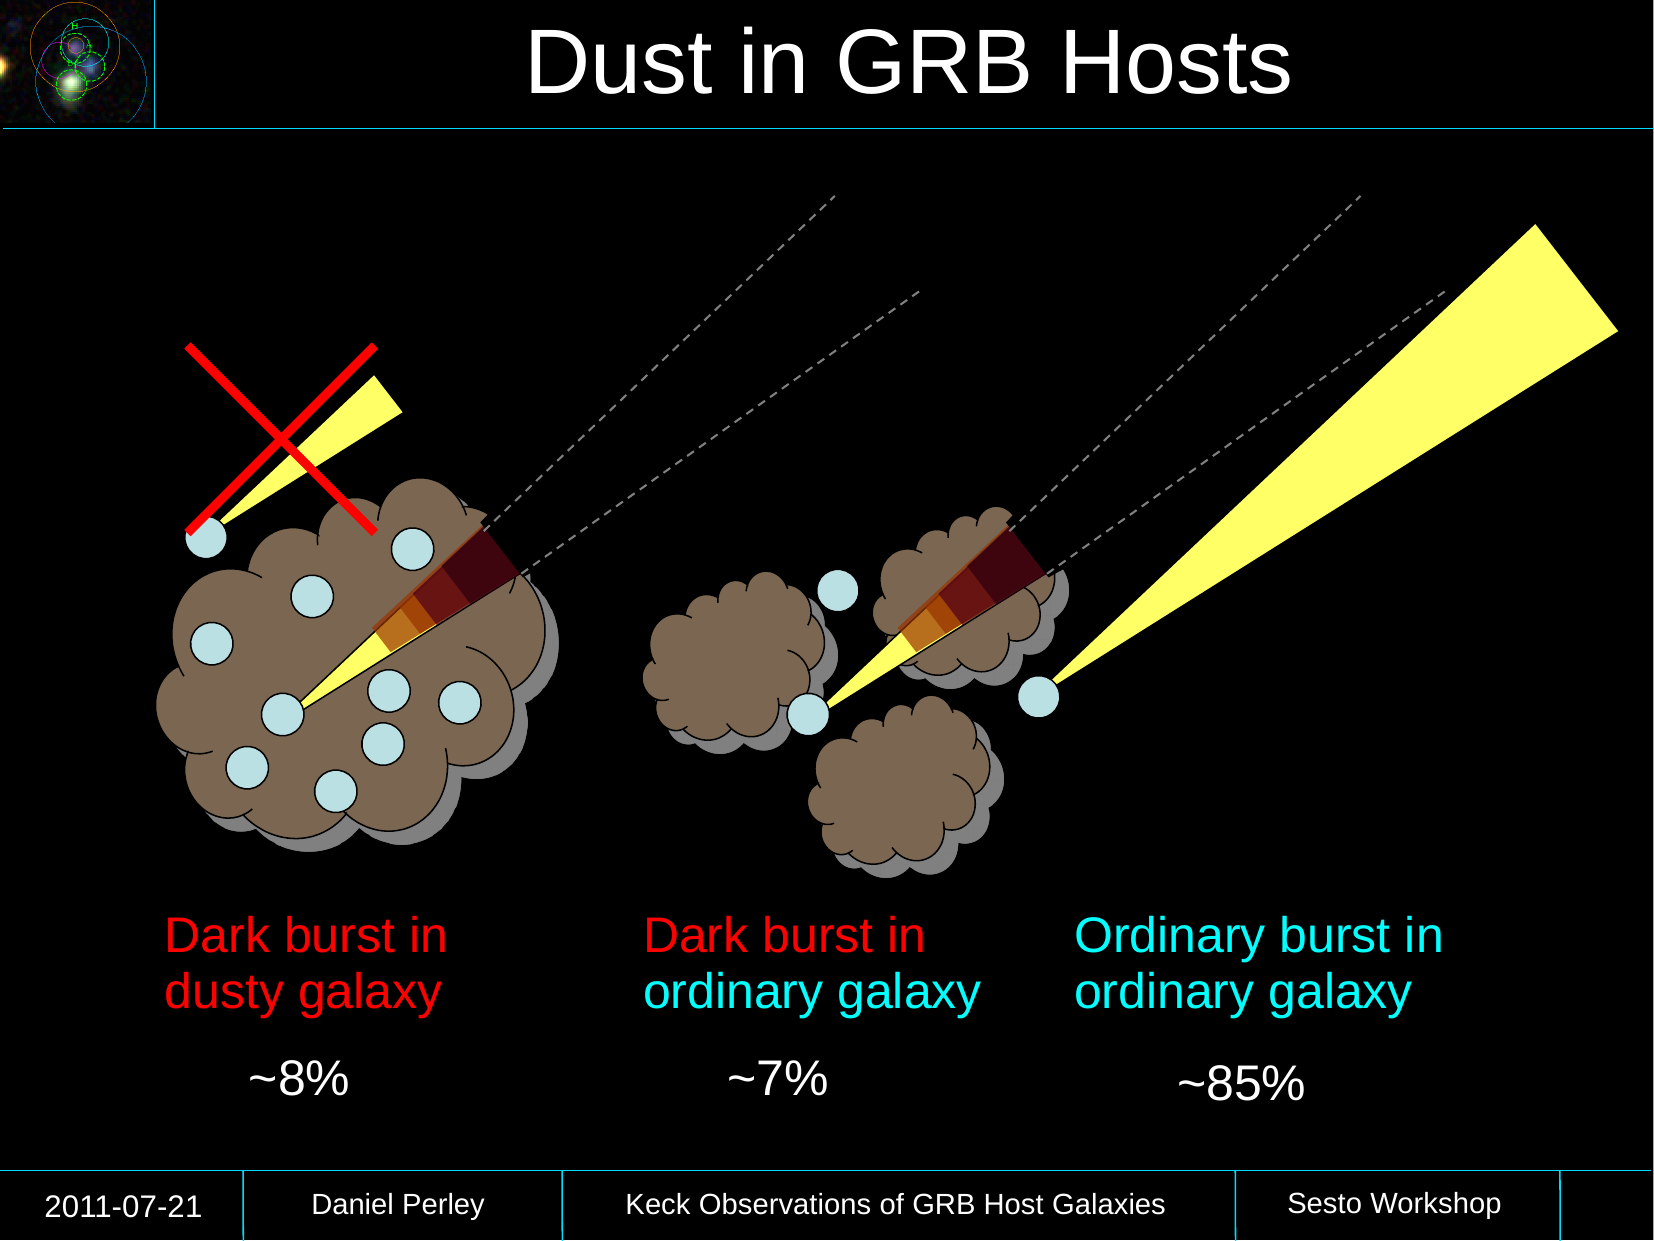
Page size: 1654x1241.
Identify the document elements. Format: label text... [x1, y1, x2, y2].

title Dust in GRB Hosts [165, 10, 1654, 114]
text_box [816, 569, 860, 612]
text_box Dark burst in ordinary galaxy [628, 900, 1004, 1027]
text_box [642, 209, 1620, 741]
text_box [807, 695, 990, 865]
picture [0, 0, 151, 123]
text_box ~7% [712, 1042, 901, 1114]
text_box Ordinary burst in ordinary galaxy [1059, 900, 1504, 1027]
text_box ~85% [1162, 1047, 1351, 1119]
text_box [184, 454, 308, 559]
text_box Dark burst in dusty galaxy [150, 900, 526, 1027]
text_box [155, 209, 901, 839]
text_box [296, 373, 404, 468]
text_box ~8% [234, 1042, 422, 1114]
